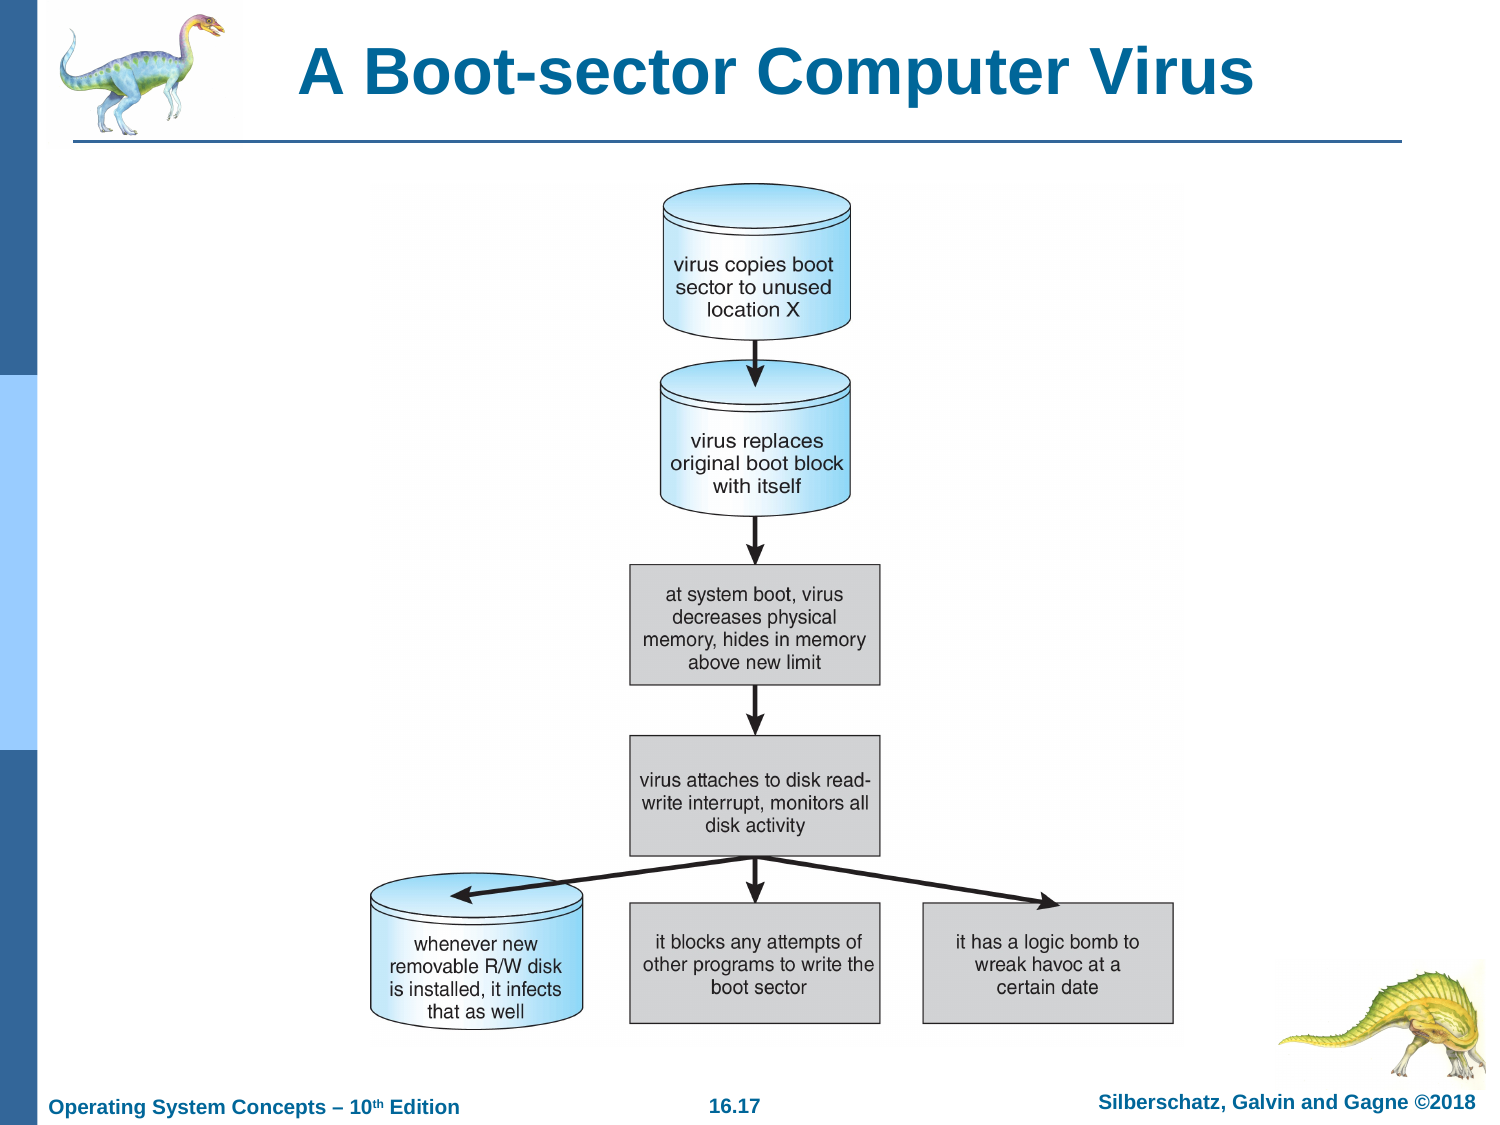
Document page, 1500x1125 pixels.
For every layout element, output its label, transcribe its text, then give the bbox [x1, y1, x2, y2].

picture [1415, 1094, 1423, 1099]
picture [370, 183, 1184, 1047]
picture [46, 0, 243, 149]
picture [1275, 959, 1486, 1090]
title A Boot-sector Computer Virus [129, 20, 1425, 116]
